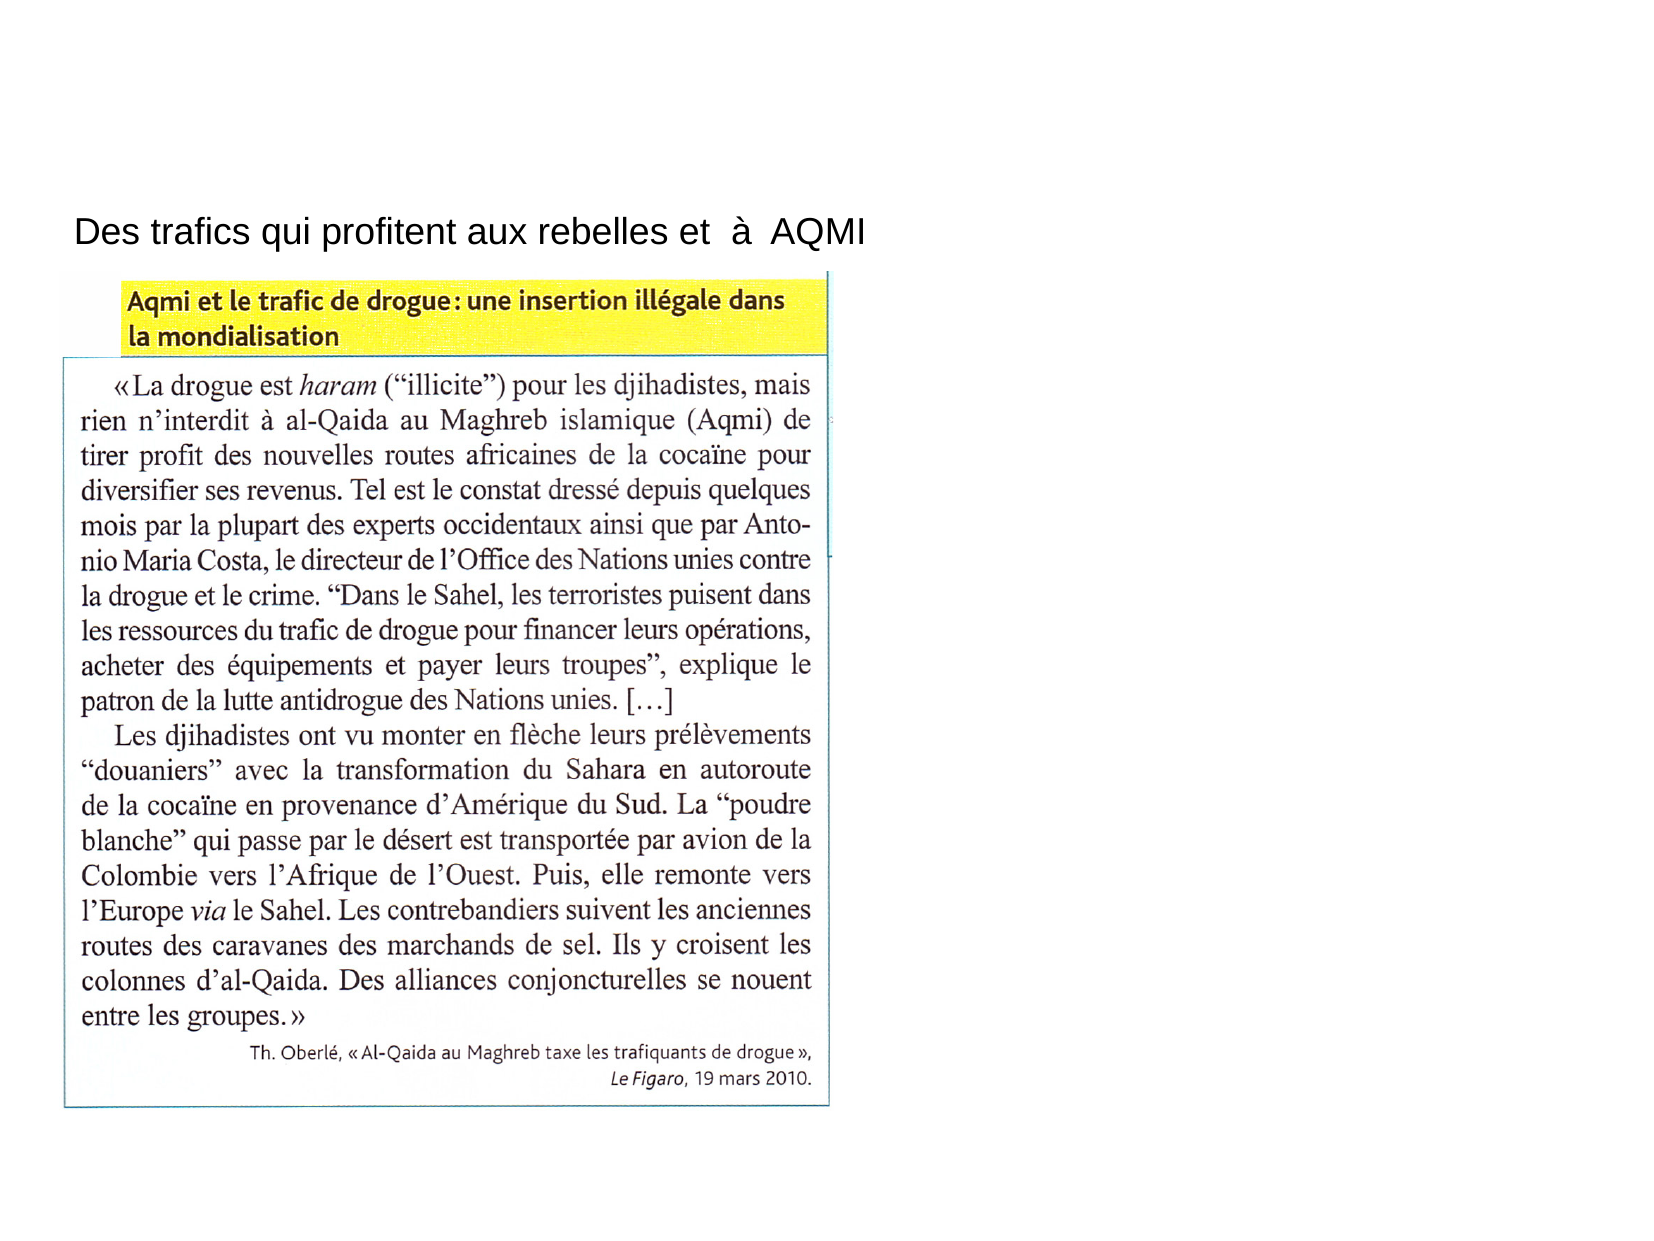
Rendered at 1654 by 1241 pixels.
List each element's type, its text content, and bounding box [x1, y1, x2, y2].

text_box Des trafics qui profitent aux rebelles et à AQMI [59, 202, 882, 260]
picture [59, 271, 834, 1111]
